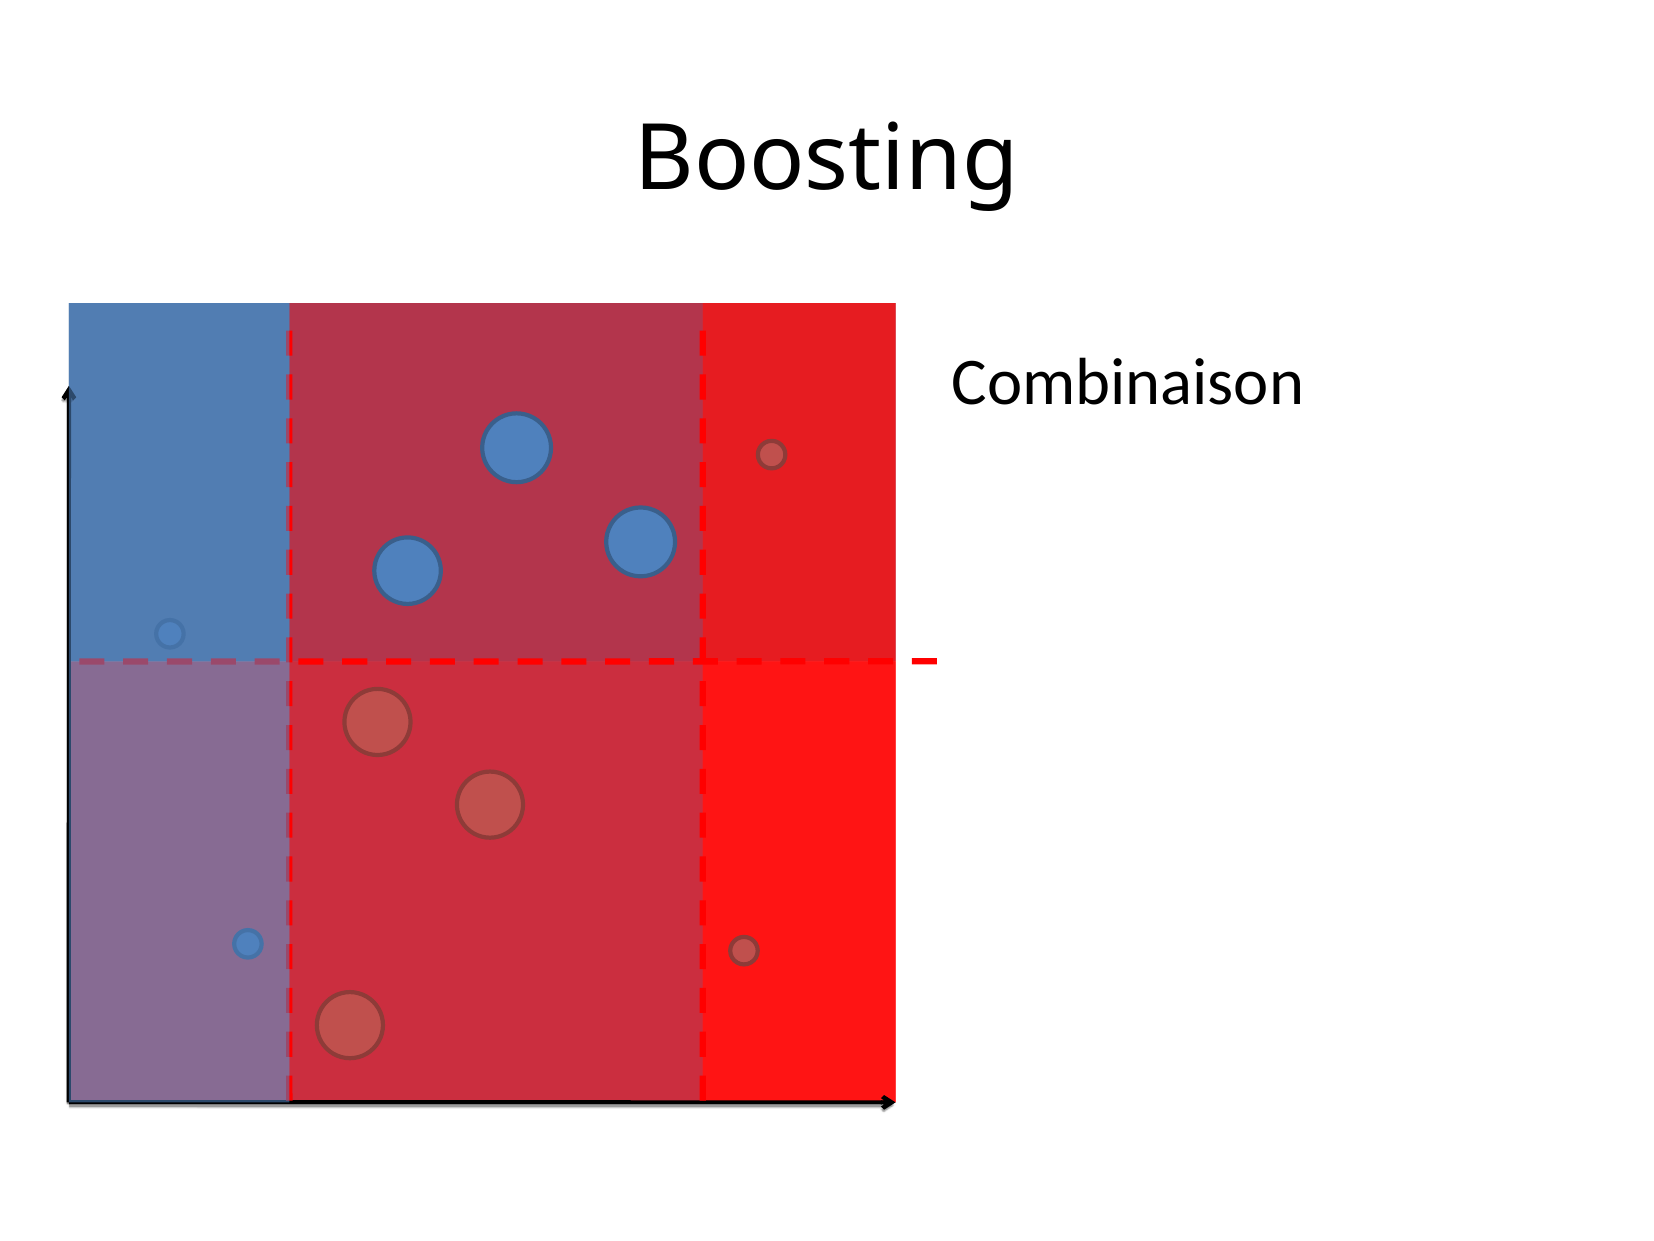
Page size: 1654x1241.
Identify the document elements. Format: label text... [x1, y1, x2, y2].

text_box Combinaison [936, 330, 1475, 426]
title Boosting [82, 49, 1571, 257]
text_box [68, 303, 896, 1103]
